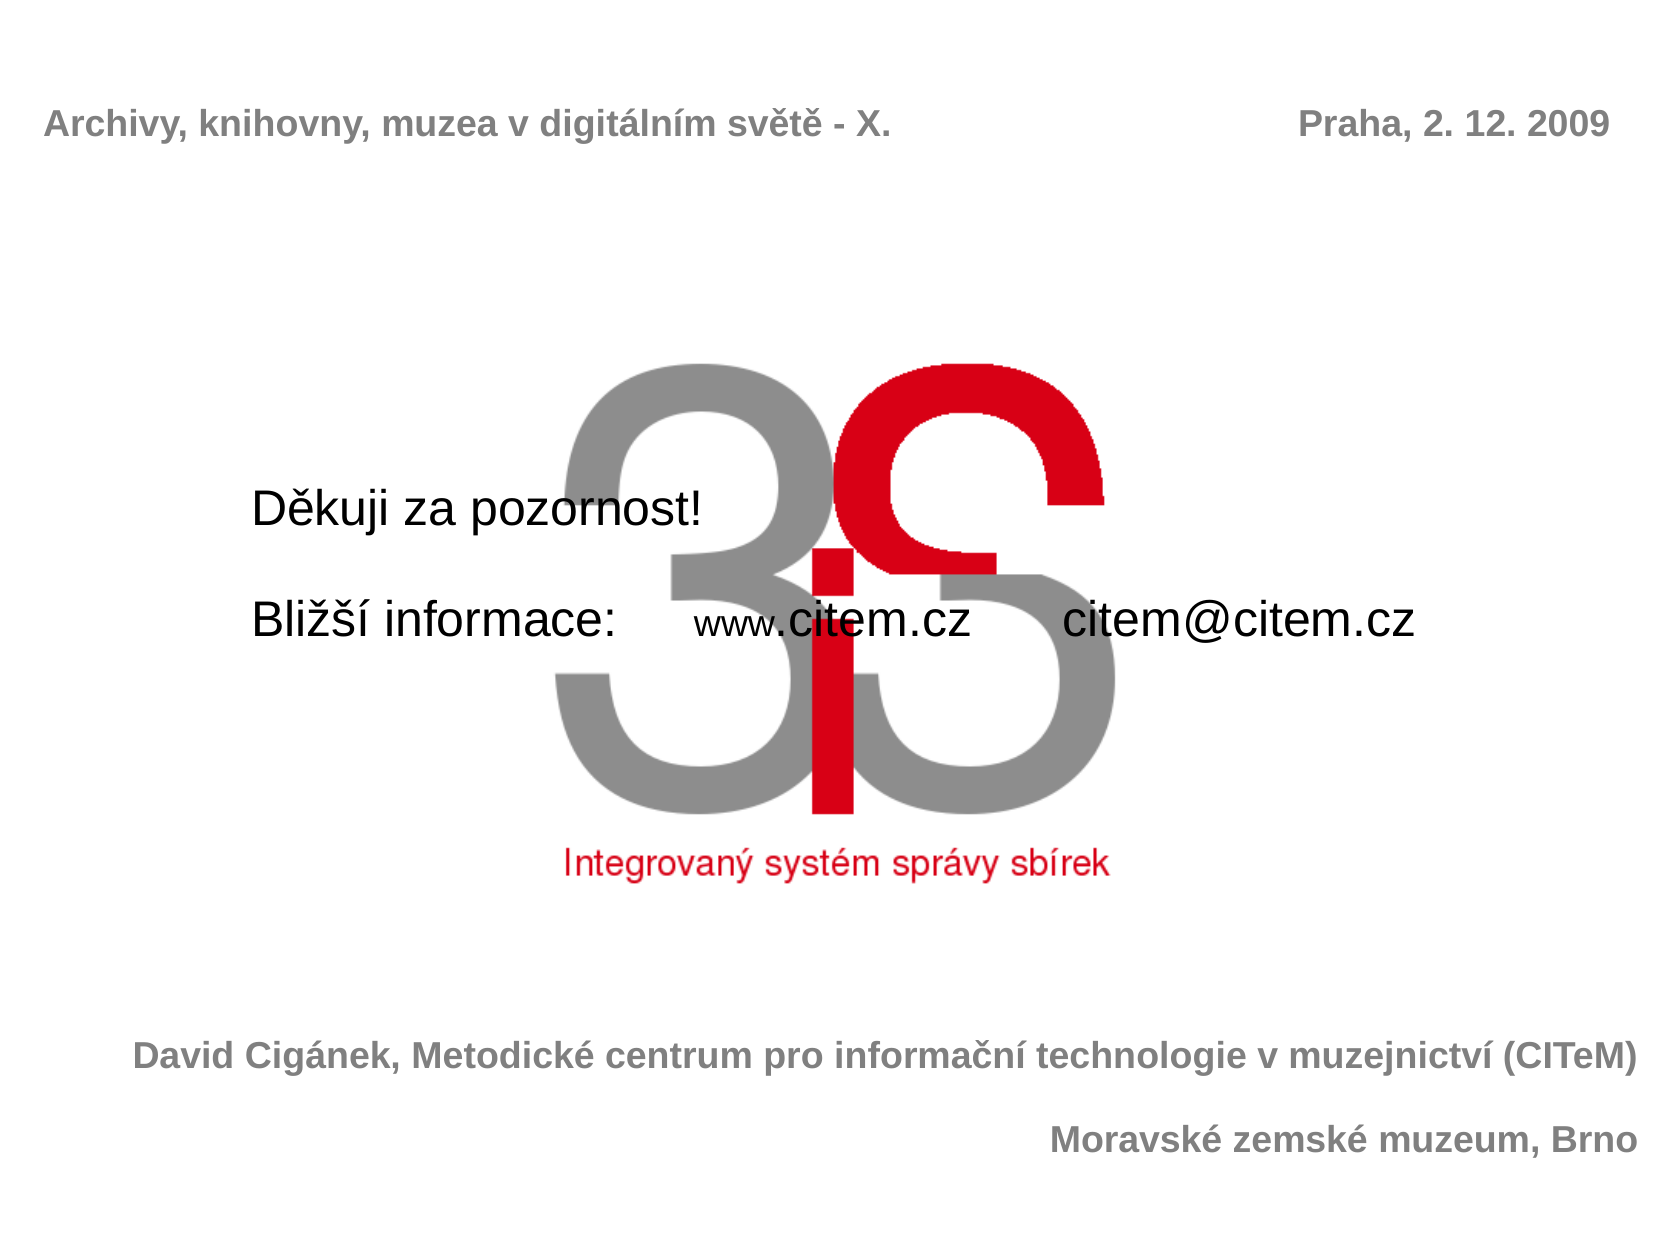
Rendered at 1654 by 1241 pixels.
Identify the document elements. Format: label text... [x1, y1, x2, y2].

picture [508, 655, 1146, 902]
text_box David Cigánek, Metodické centrum pro informační technologie v muzejnictví (CITeM) Moravské zemské muzeum, Brno [0, 1027, 1654, 1169]
text_box Archivy, knihovny, muzea v digitálním světě - X. Praha, 2. 12. 2009 [0, 94, 1654, 152]
picture [508, 338, 1146, 472]
text_box Děkuji za pozornost! Bližší informace: www.citem.cz citem@citem.cz [236, 472, 1506, 655]
